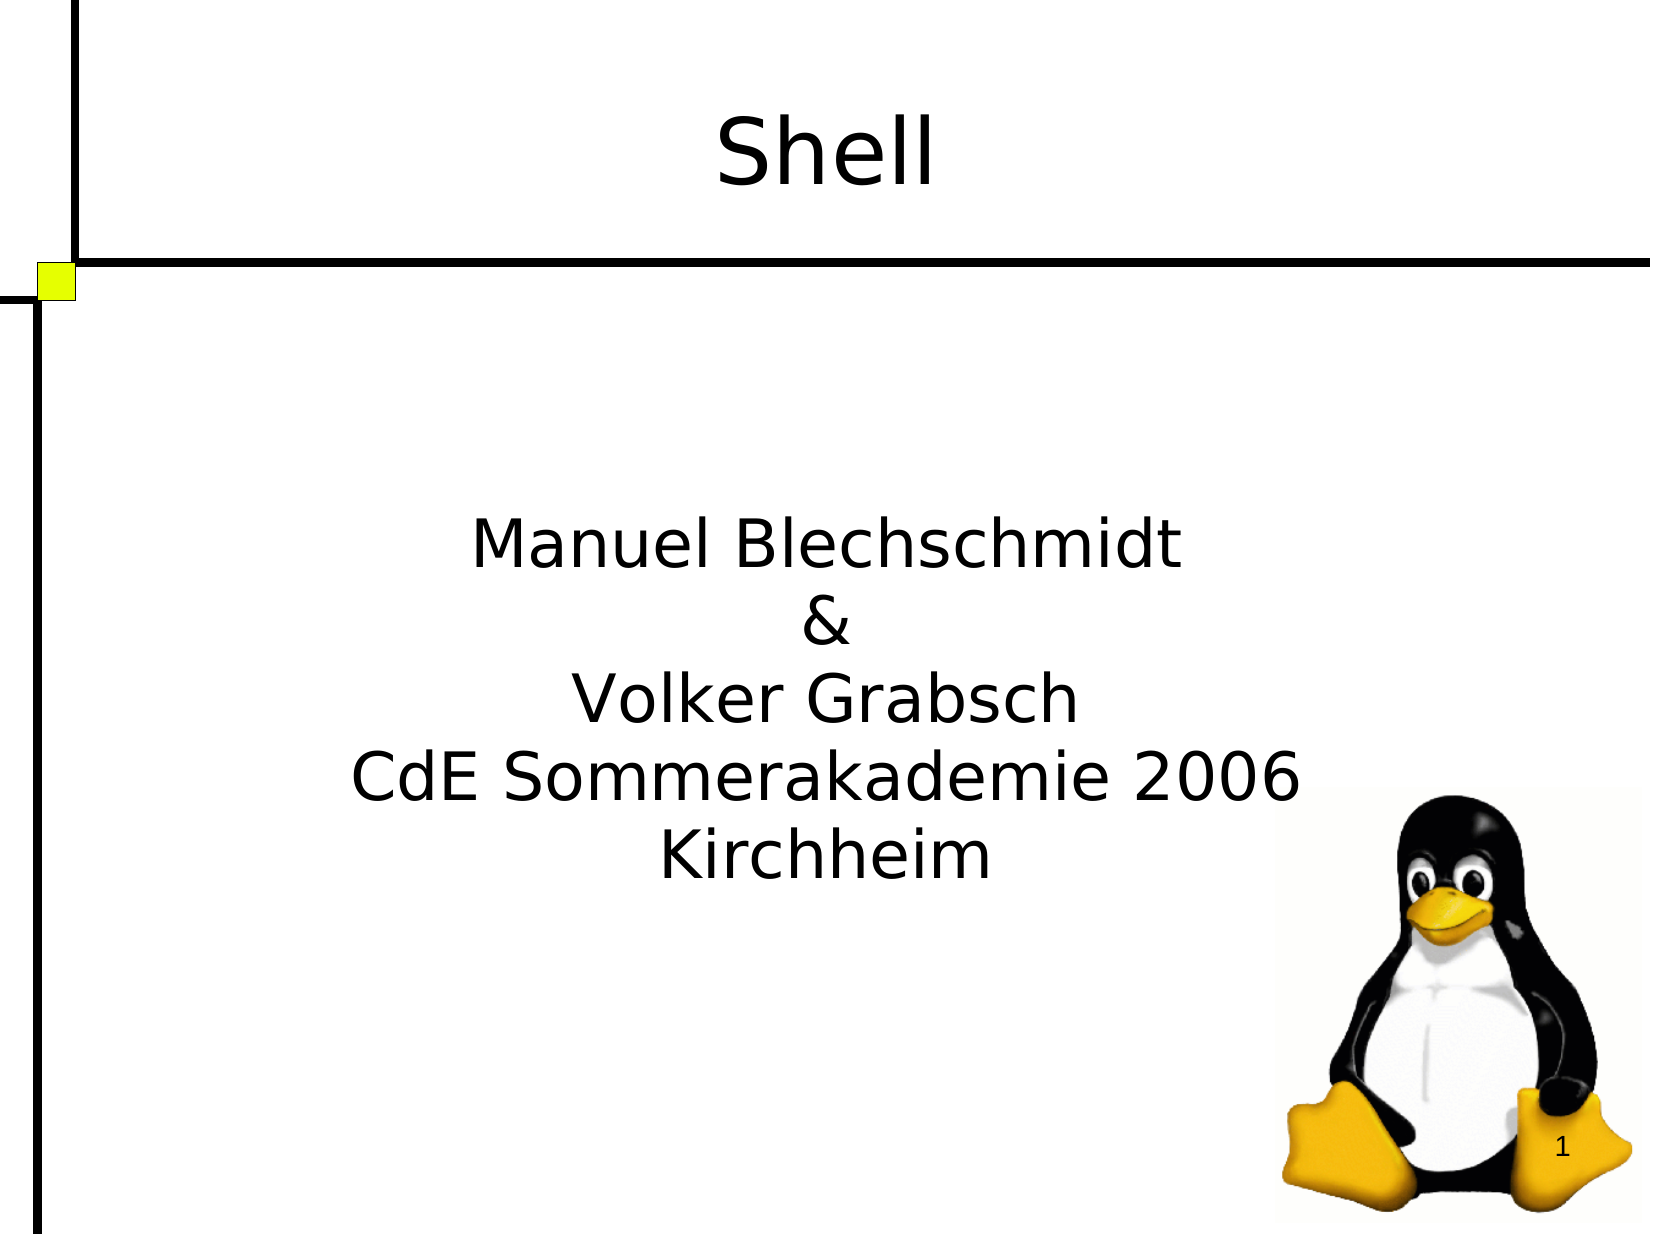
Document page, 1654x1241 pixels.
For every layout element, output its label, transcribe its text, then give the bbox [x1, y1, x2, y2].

subtitle Manuel Blechschmidt & Volker Grabsch CdE Sommerakademie 2006 Kirchheim [82, 290, 1571, 1109]
picture [1275, 787, 1642, 1223]
title Shell [82, 49, 1571, 257]
